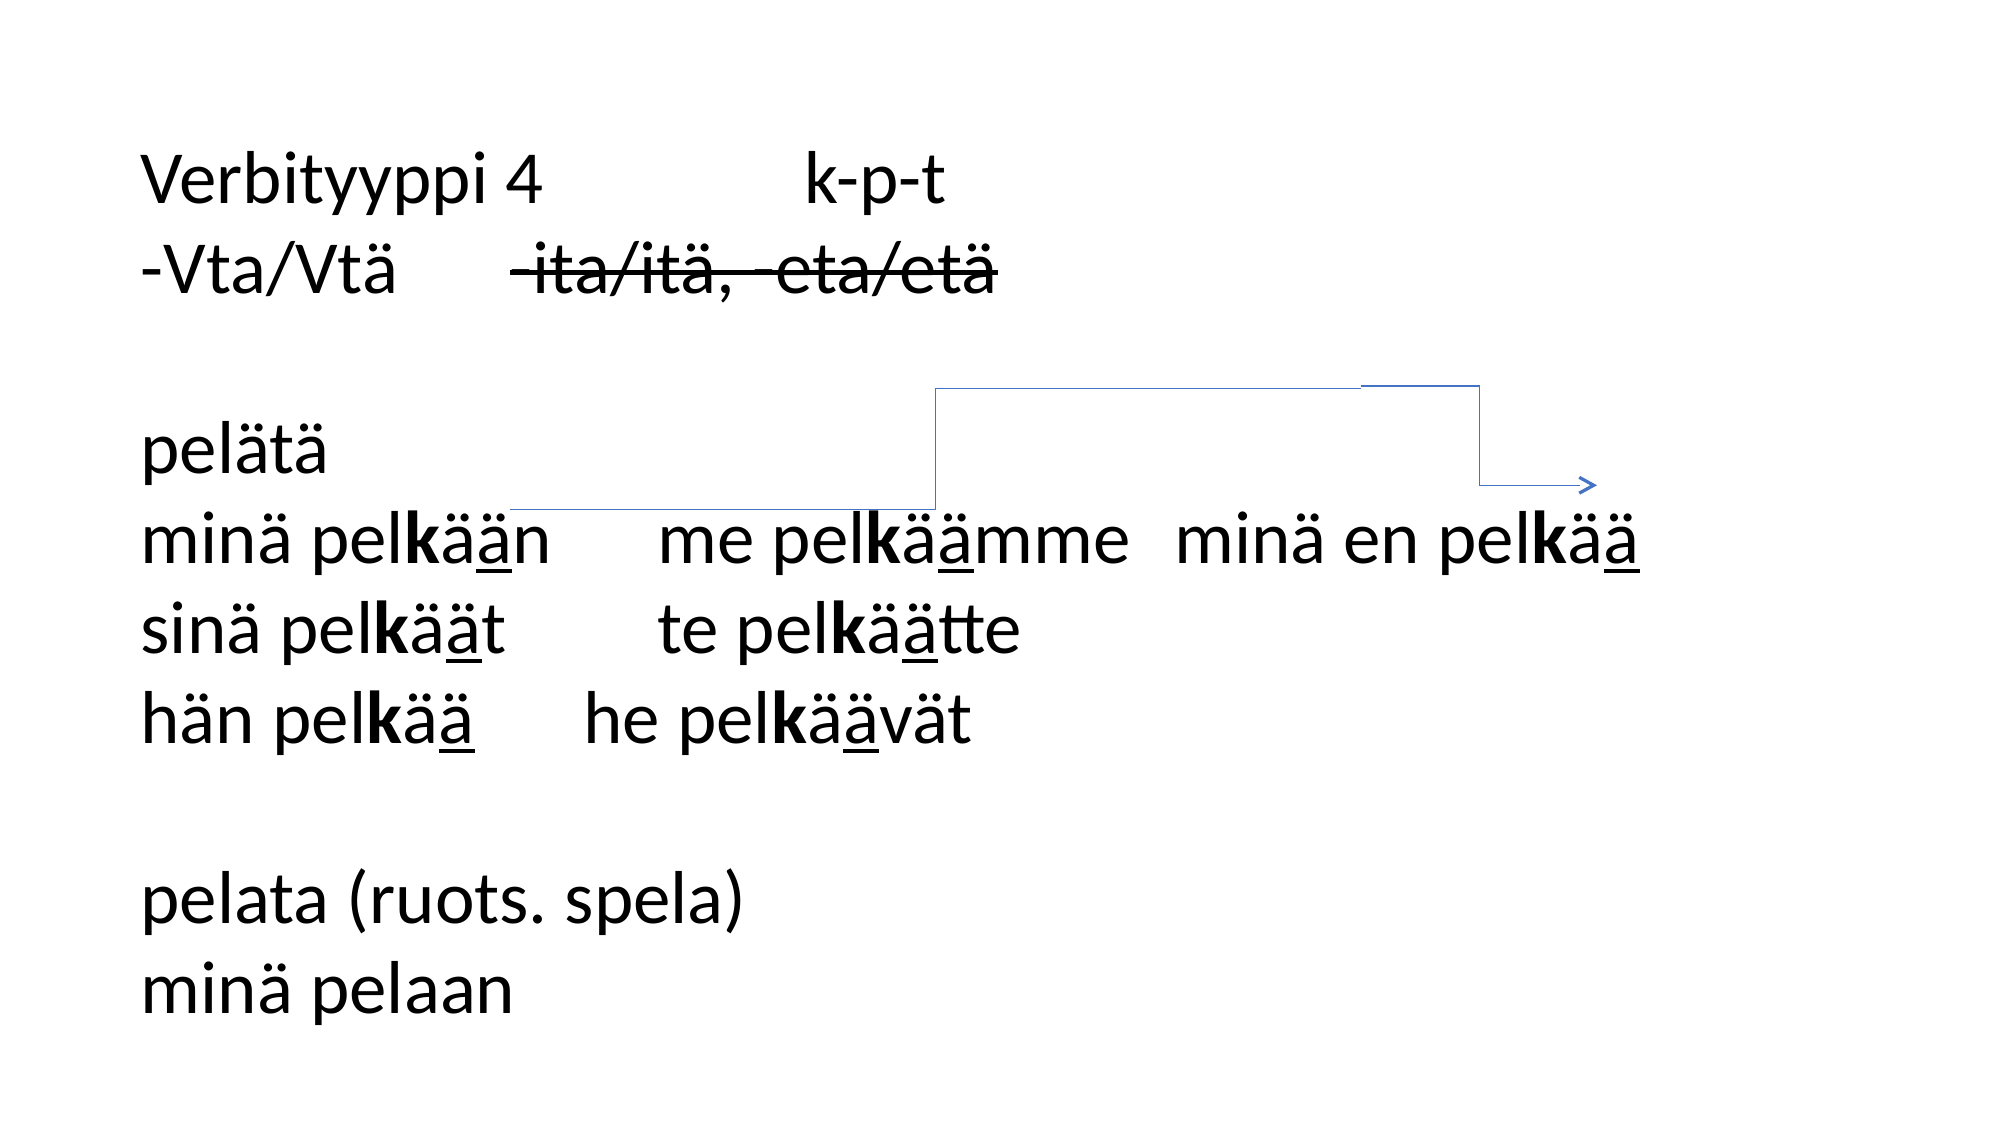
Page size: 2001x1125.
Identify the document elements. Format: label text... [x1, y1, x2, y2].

text_box Verbityyppi 4 k-p-t -Vta/Vtä -ita/itä, -eta/etä pelätä minä pelkään me pelkäämme minä en pelkää sinä pelkäät te pelkäätte hän pelkää he pelkäävät pelata (ruots. spela) minä pelaan [125, 121, 1849, 1037]
